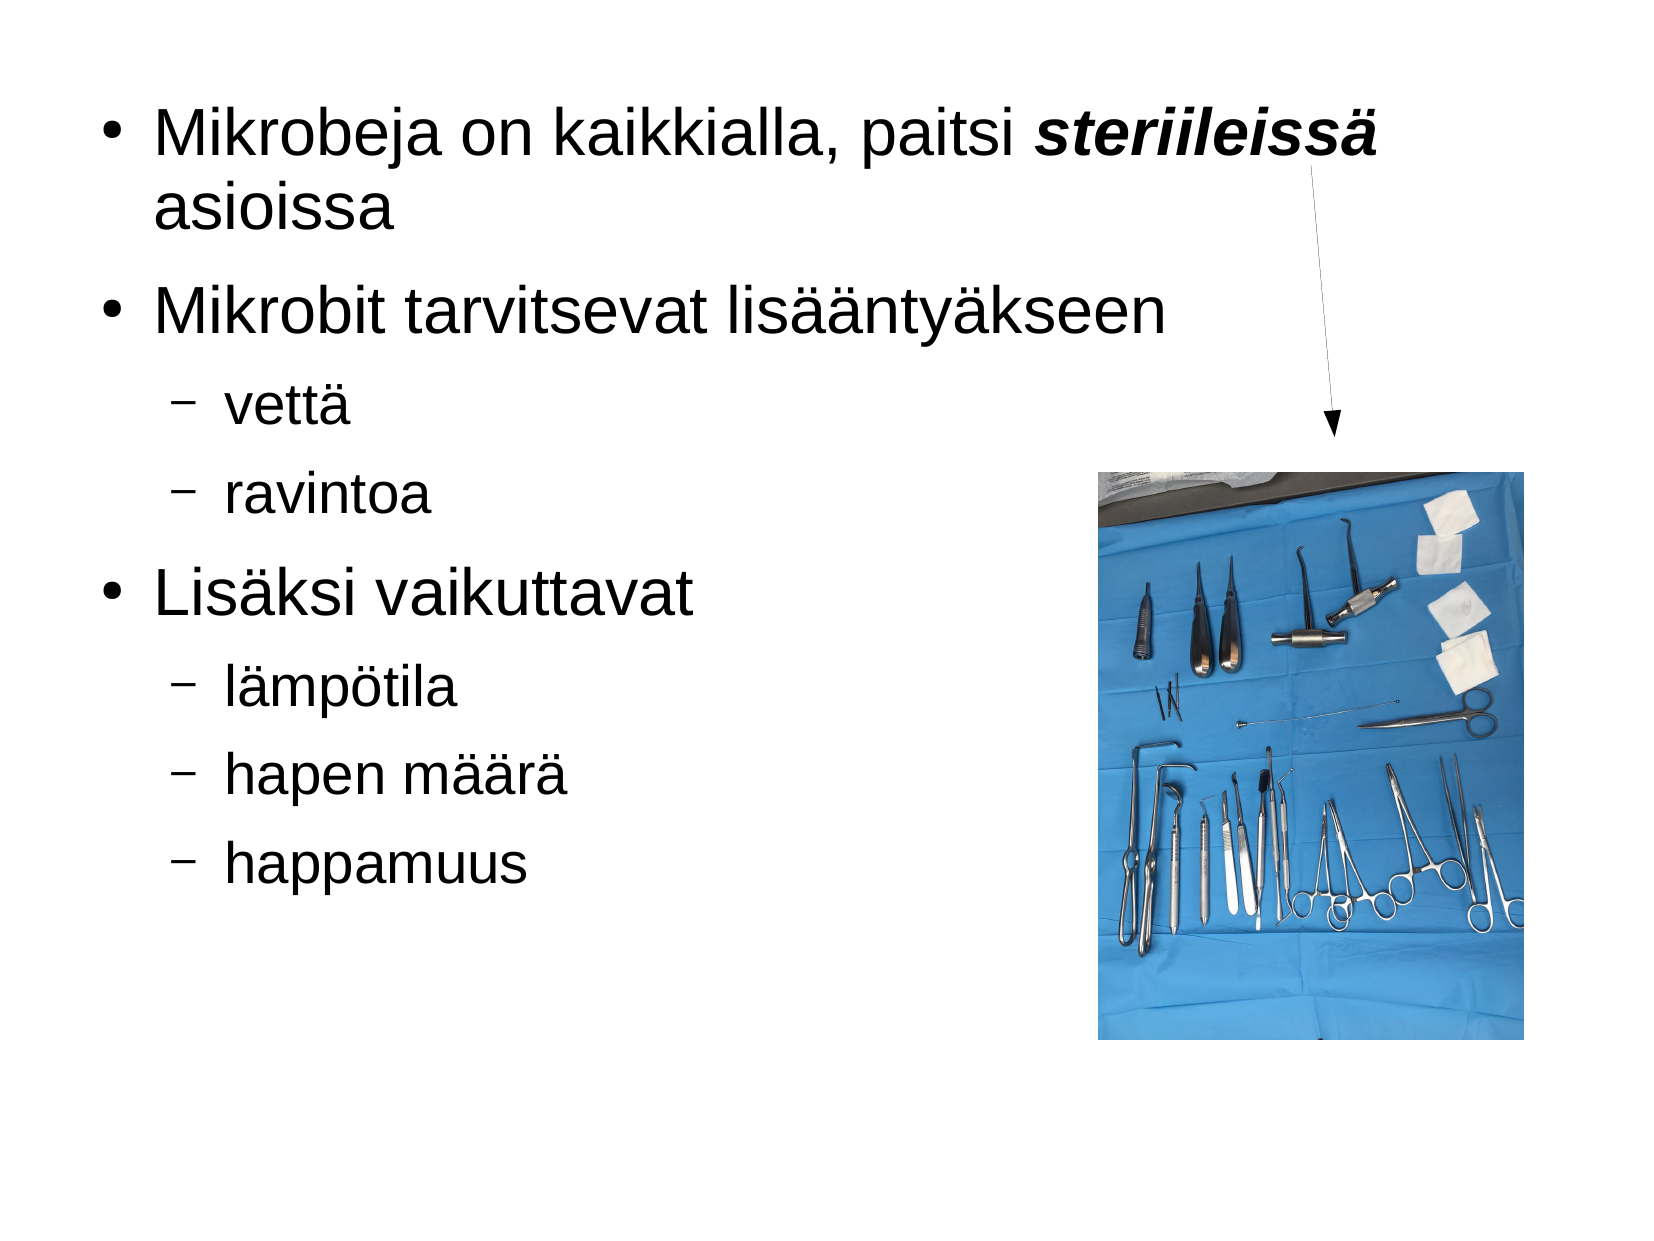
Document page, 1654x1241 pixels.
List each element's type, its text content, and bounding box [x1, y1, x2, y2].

picture [1098, 472, 1524, 1040]
list Mikrobeja on kaikkialla, paitsi steriileissä asioissa Mikrobit tarvitsevat lisääntyäkseen vettä ravintoa Lisäksi vaikuttavat lämpötila hapen määrä happamuus [82, 94, 1571, 1010]
